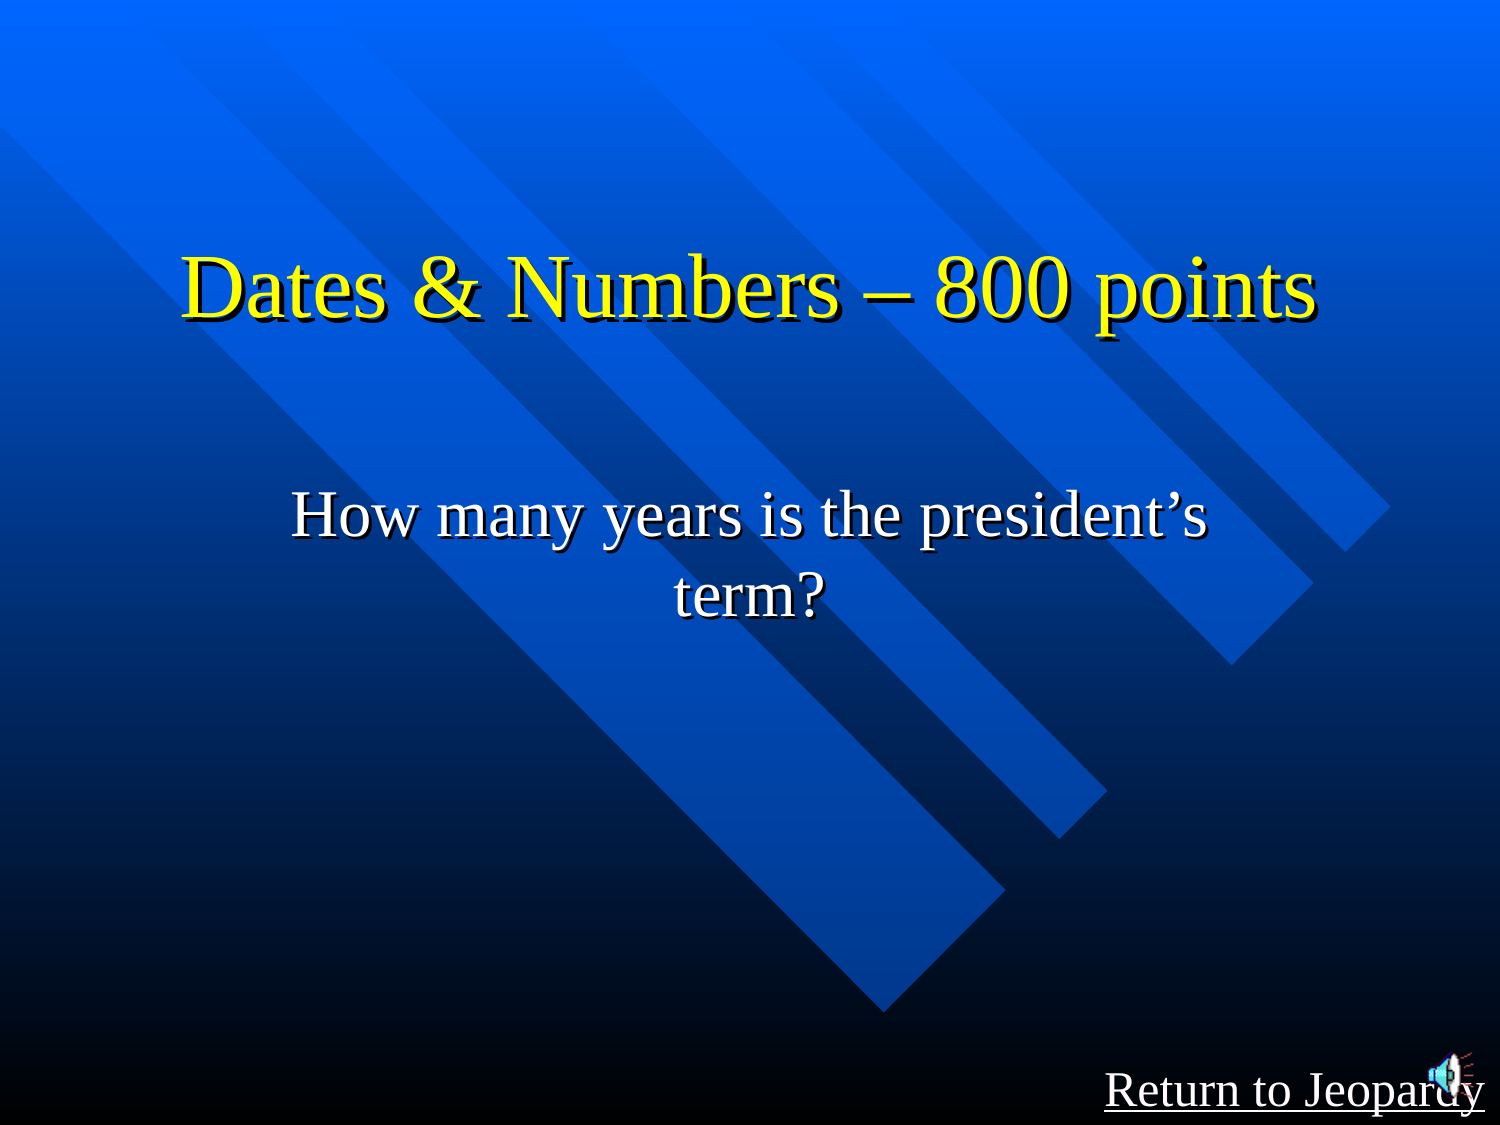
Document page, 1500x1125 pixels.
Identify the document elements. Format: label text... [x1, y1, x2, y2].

text_box Return to Jeopardy [1089, 1048, 1500, 1125]
picture [1426, 1051, 1477, 1102]
title Dates & Numbers – 800 points [112, 187, 1388, 375]
subtitle How many years is the president’s term? [225, 462, 1276, 751]
